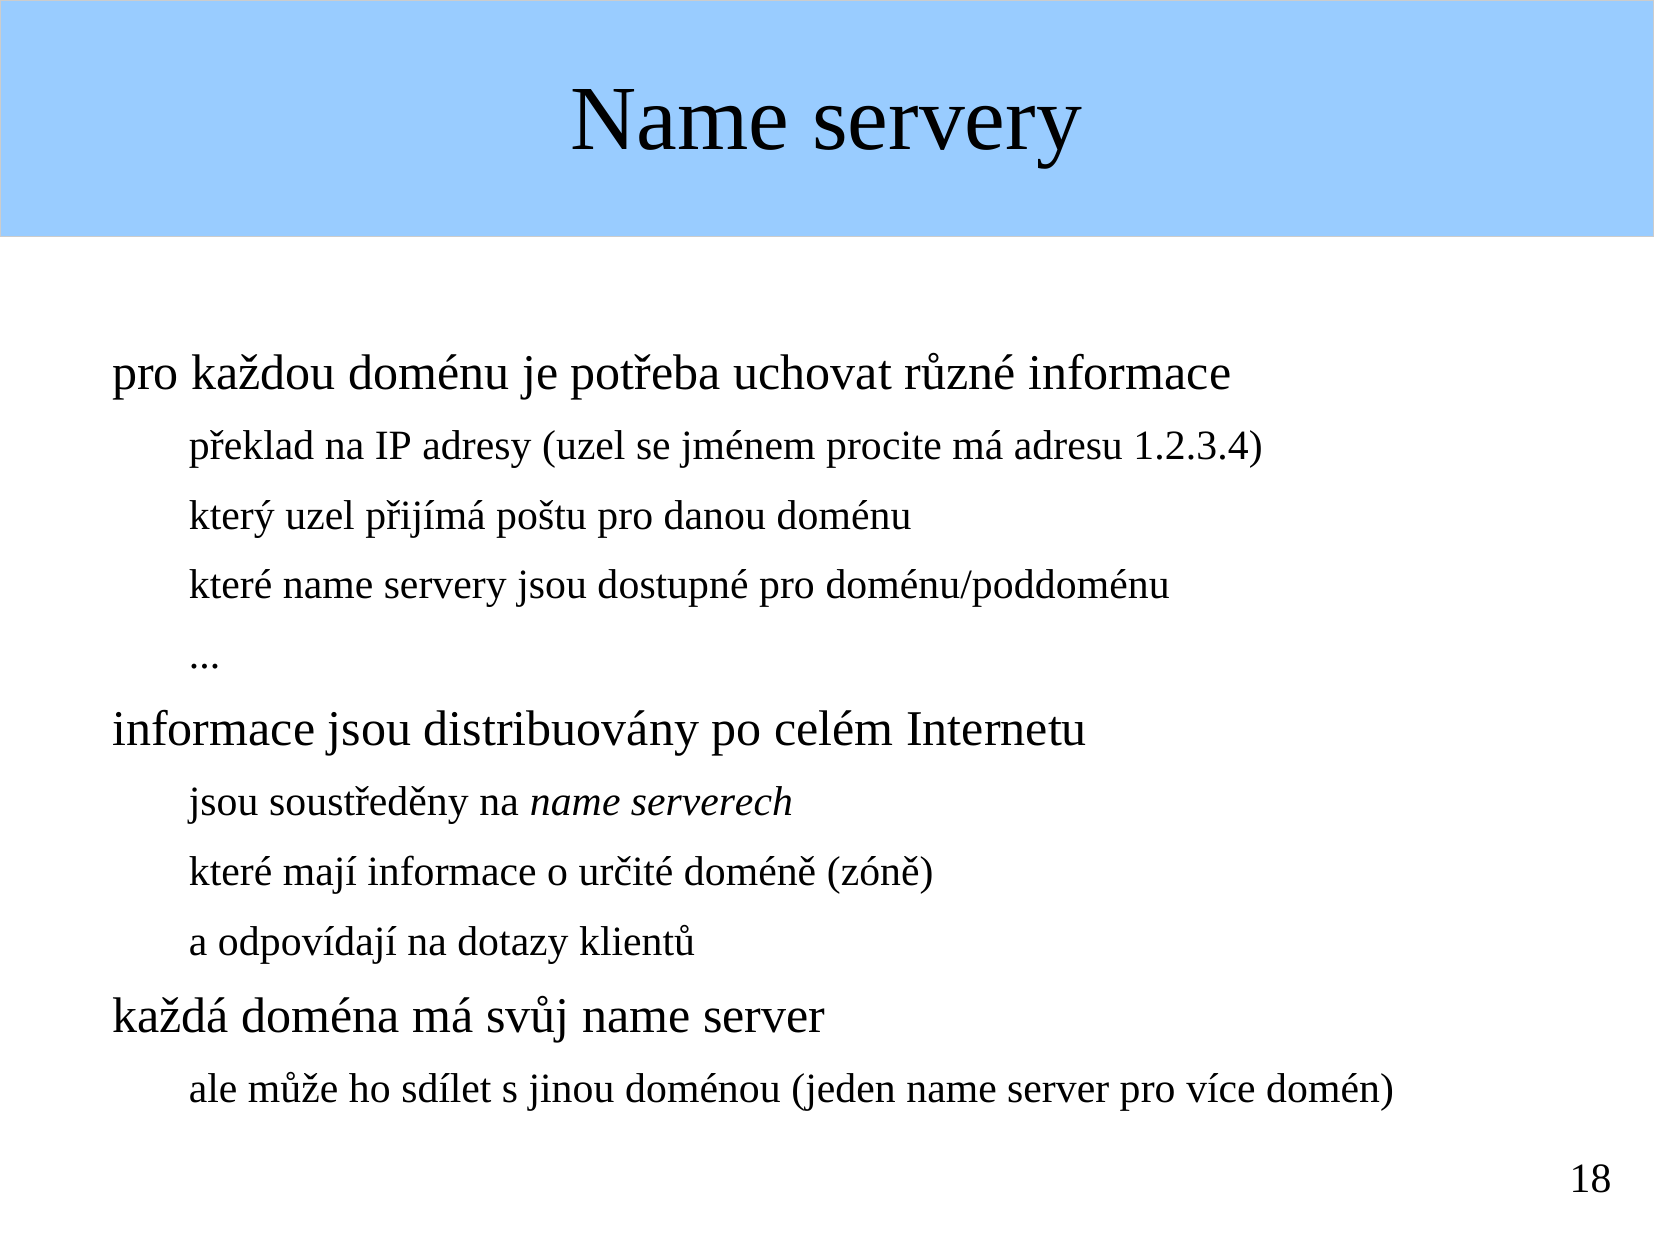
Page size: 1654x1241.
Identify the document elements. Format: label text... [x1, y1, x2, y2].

list pro každou doménu je potřeba uchovat různé informace překlad na IP adresy (uzel se jménem procite má adresu 1.2.3.4) který uzel přijímá poštu pro danou doménu které name servery jsou dostupné pro doménu/poddoménu ... informace jsou distribuovány po celém Internetu jsou soustředěny na name serverech které mají informace o určité doméně (zóně) a odpovídají na dotazy klientů každá doména má svůj name server ale může ho sdílet s jinou doménou (jeden name server pro více domén) [94, 344, 1571, 1172]
title Name servery [0, 0, 1654, 237]
